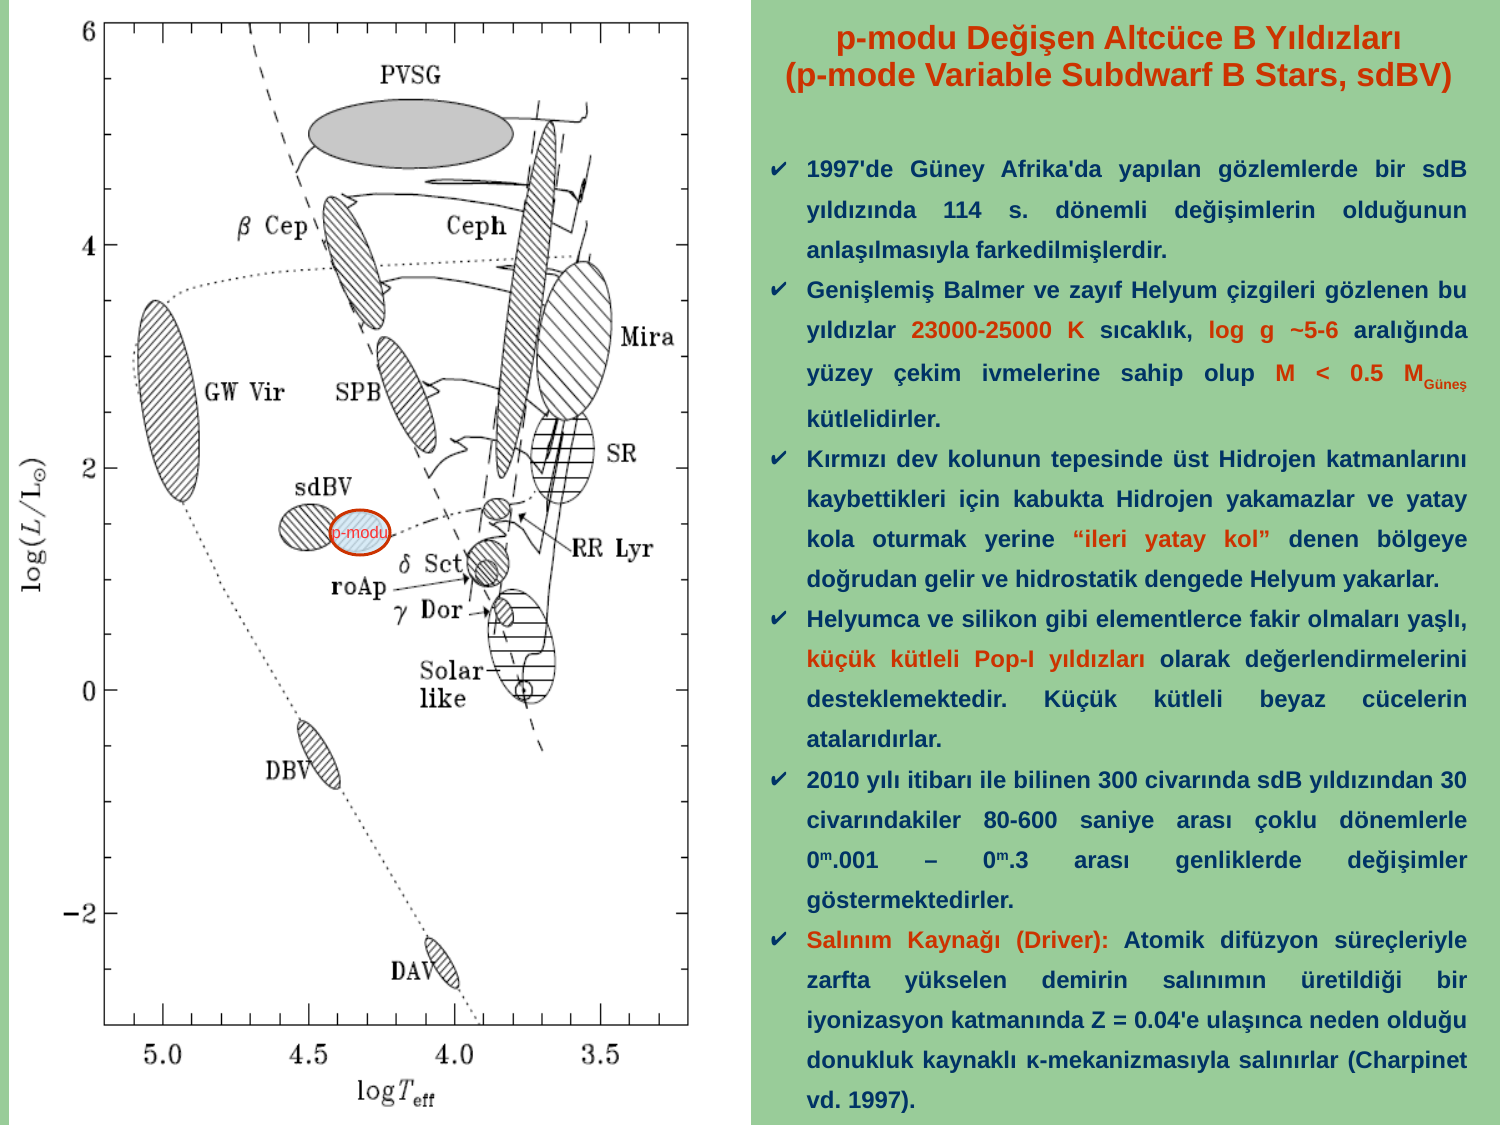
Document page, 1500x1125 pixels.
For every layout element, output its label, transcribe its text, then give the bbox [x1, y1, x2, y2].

text_box p-modu [330, 510, 391, 555]
picture [9, 0, 751, 1125]
text_box p-modu Değişen Altcüce B Yıldızları (p-mode Variable Subdwarf B Stars, sdBV) 1997'de Güney Afrika'da yapılan gözlemlerde bir sdB yıldızında 114 s. dönemli değişimlerin olduğunun anlaşılmasıyla farkedilmişlerdir. Genişlemiş Balmer ve zayıf Helyum çizgileri gözlenen bu yıldızlar 23000-25000 K sıcaklık, log g ~5-6 aralığında yüzey çekim ivmelerine sahip olup M < 0.5 MGüneş kütlelidirler. Kırmızı dev kolunun tepesinde üst Hidrojen katmanlarını kaybettikleri için kabukta Hidrojen yakamazlar ve yatay kola oturmak yerine “ileri yatay kol” denen bölgeye doğrudan gelir ve hidrostatik dengede Helyum yakarlar. Helyumca ve silikon gibi elementlerce fakir olmaları yaşlı, küçük kütleli Pop-I yıldızları olarak değerlendirmelerini desteklemektedir. Küçük kütleli beyaz cücelerin atalarıdırlar. 2010 yılı itibarı ile bilinen 300 civarında sdB yıldızından 30 civarındakiler 80-600 saniye arası çoklu dönemlerle 0m.001 – 0m.3 arası genliklerde değişimler göstermektedirler. Salınım Kaynağı (Driver): Atomik difüzyon süreçleriyle zarfta yükselen demirin salınımın üretildiği bir iyonizasyon katmanında Z = 0.04'e ulaşınca neden olduğu donukluk kaynaklı κ-mekanizmasıyla salınırlar (Charpinet vd. 1997). [756, 12, 1483, 1125]
